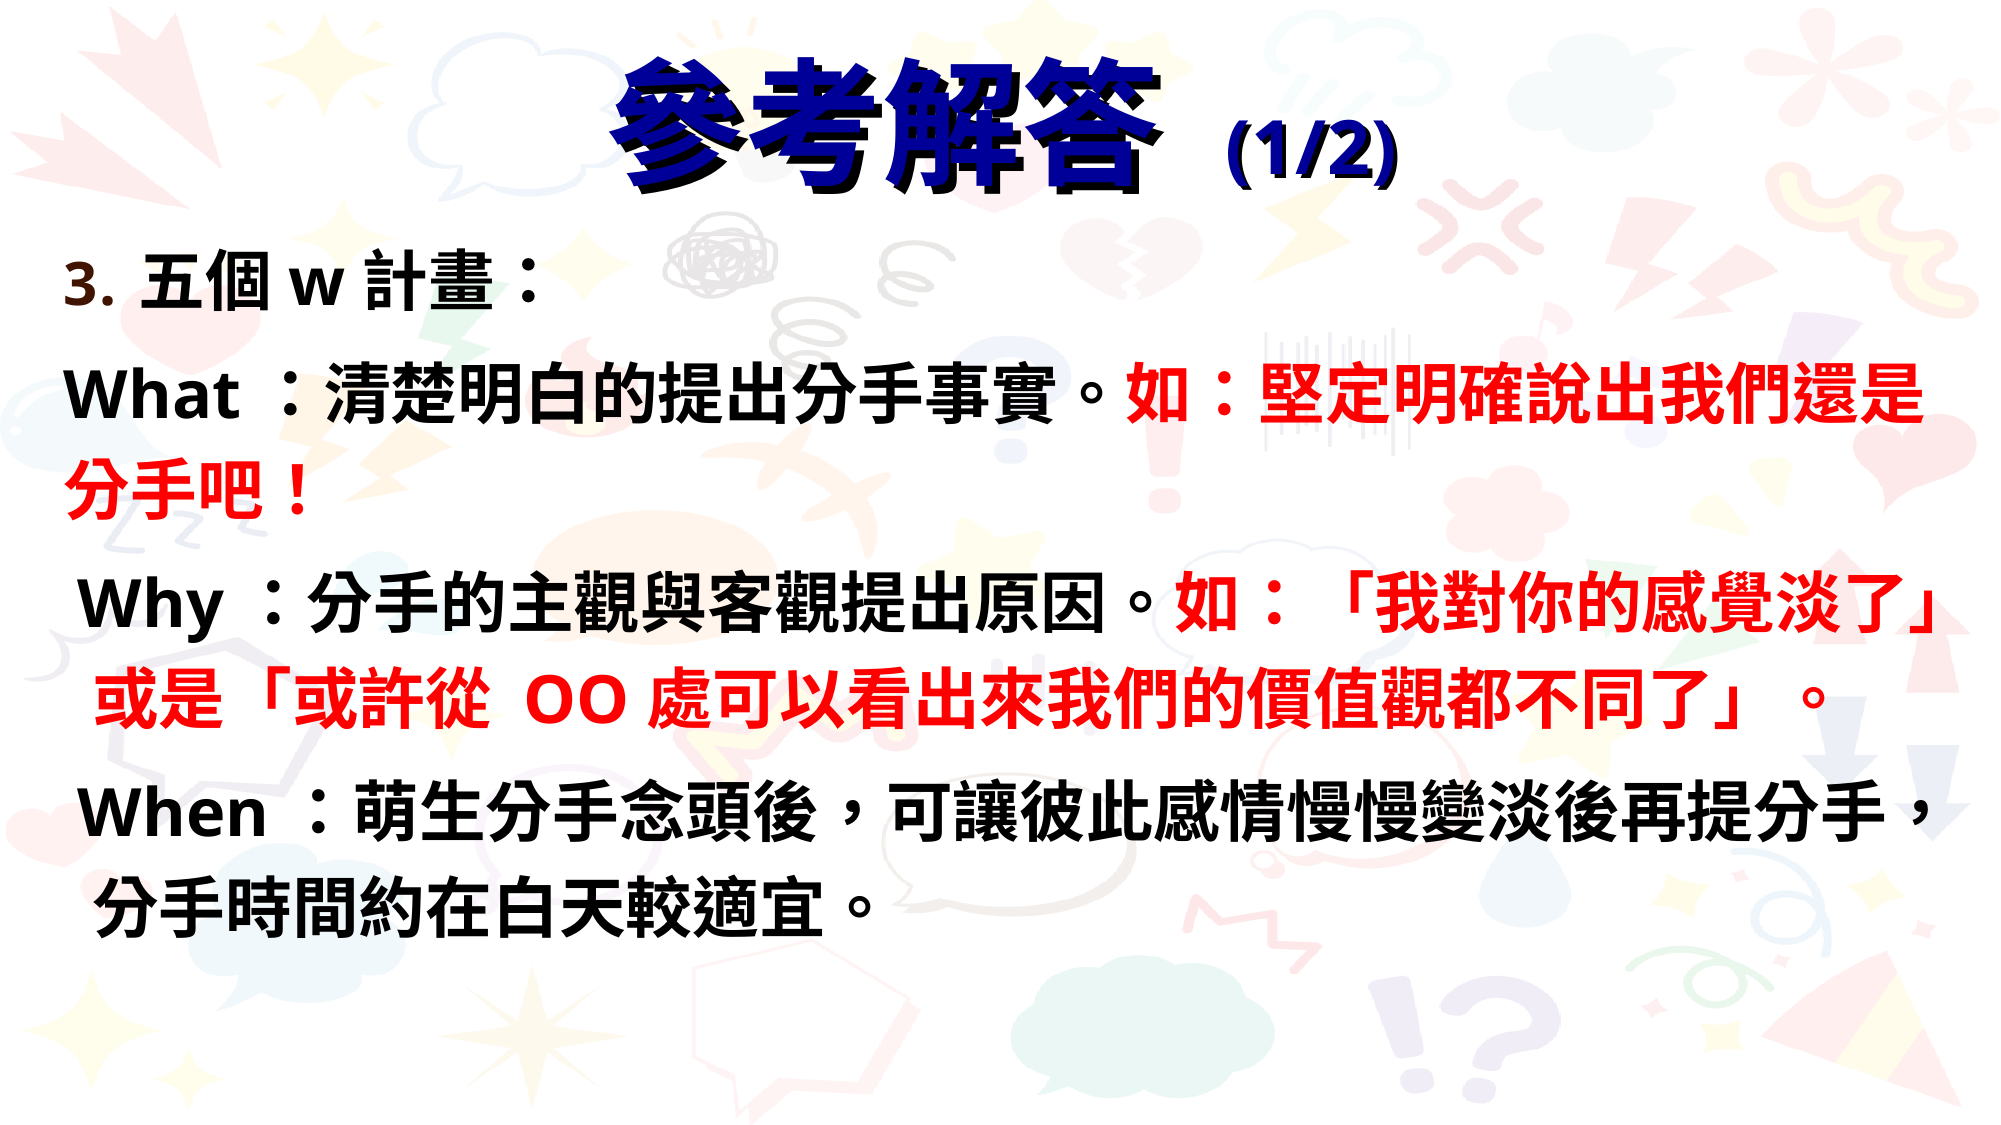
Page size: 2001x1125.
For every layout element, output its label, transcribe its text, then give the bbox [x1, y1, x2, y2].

title 參考解答 (1/2) [326, 25, 1677, 214]
list 五個w計畫： What：清楚明白的提出分手事實。如：堅定明確說出我們還是分手吧！ Why：分手的主觀與客觀提出原因。如：「我對你的感覺淡了」；或是「或許從 OO處可以看出來我們的價值觀都不同了」。 When：萌生分手念頭後，可讓彼此感情慢慢變淡後再提分手，分手時間約在白天較適宜。 [48, 215, 1993, 1125]
